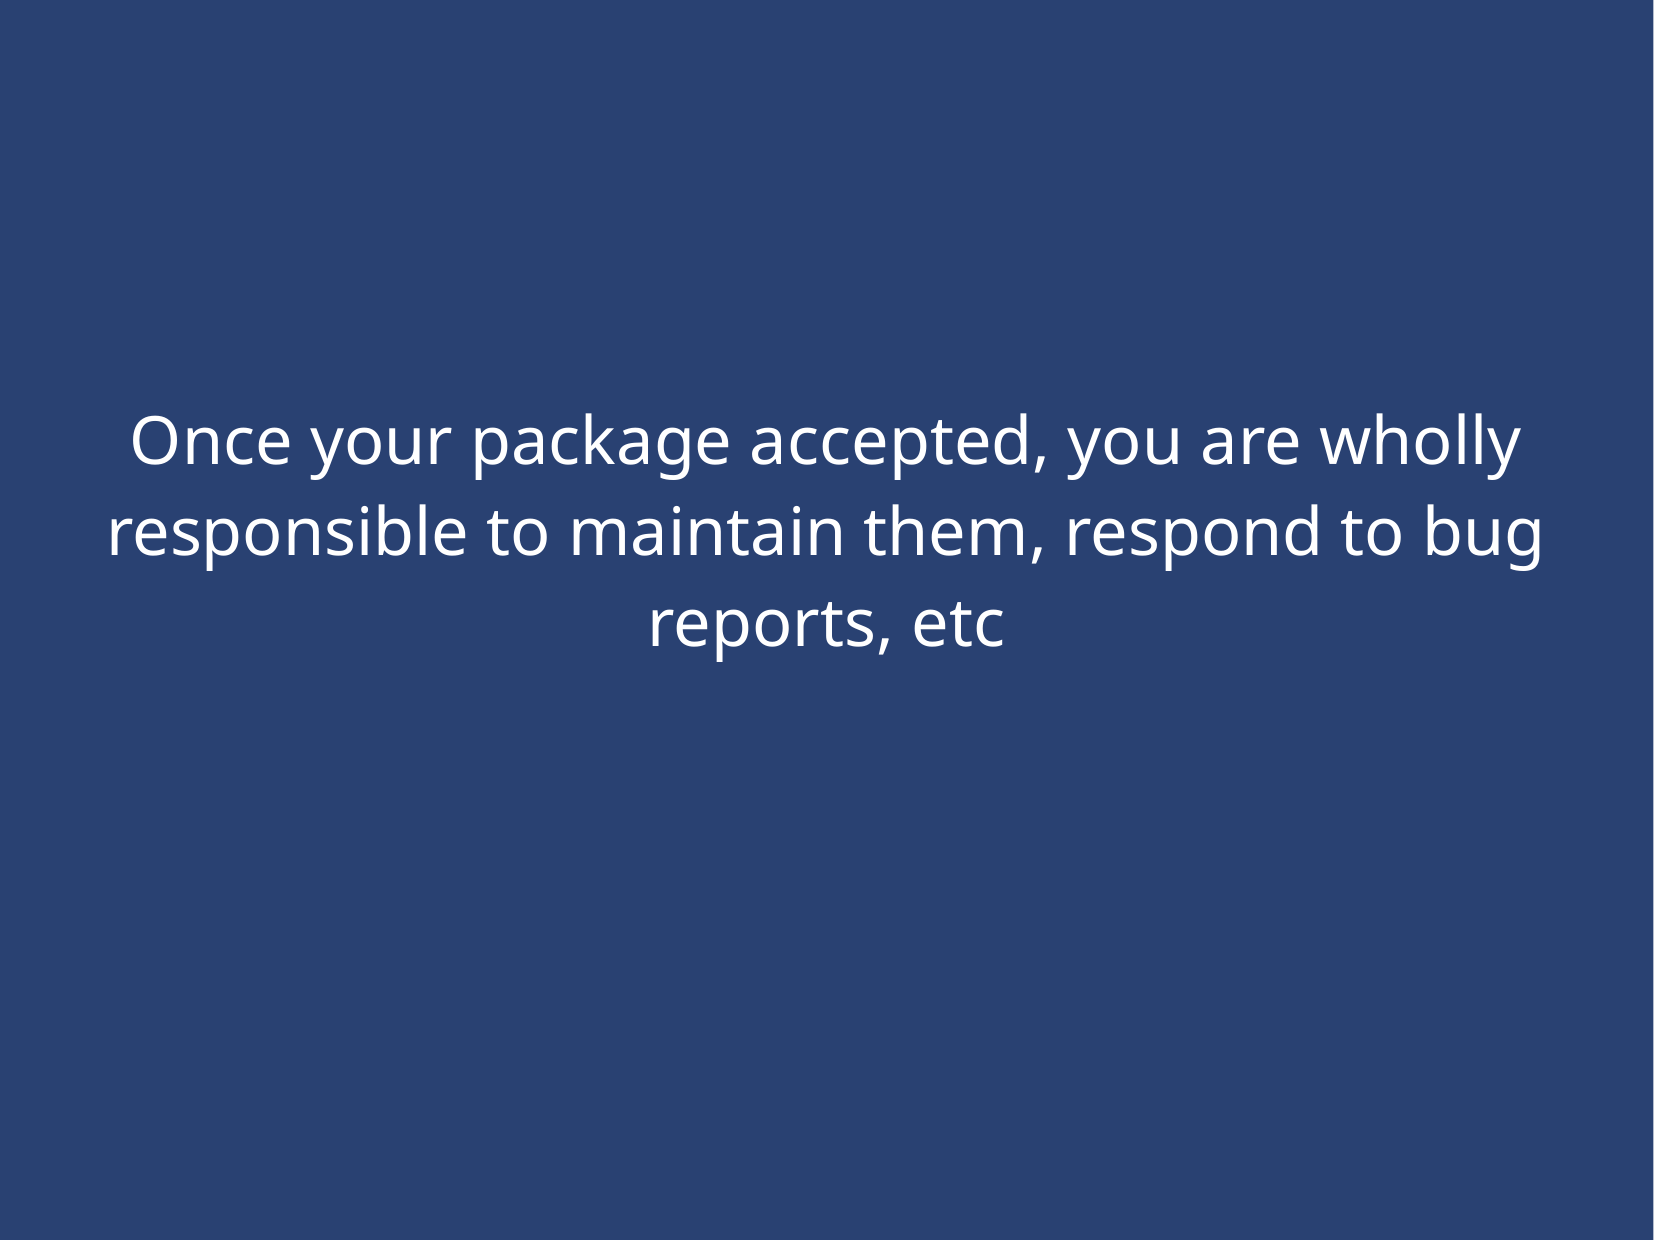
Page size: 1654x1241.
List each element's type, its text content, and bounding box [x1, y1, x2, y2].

subtitle Once your package accepted, you are wholly responsible to maintain them, respond to bug reports, etc [82, 49, 1571, 1109]
